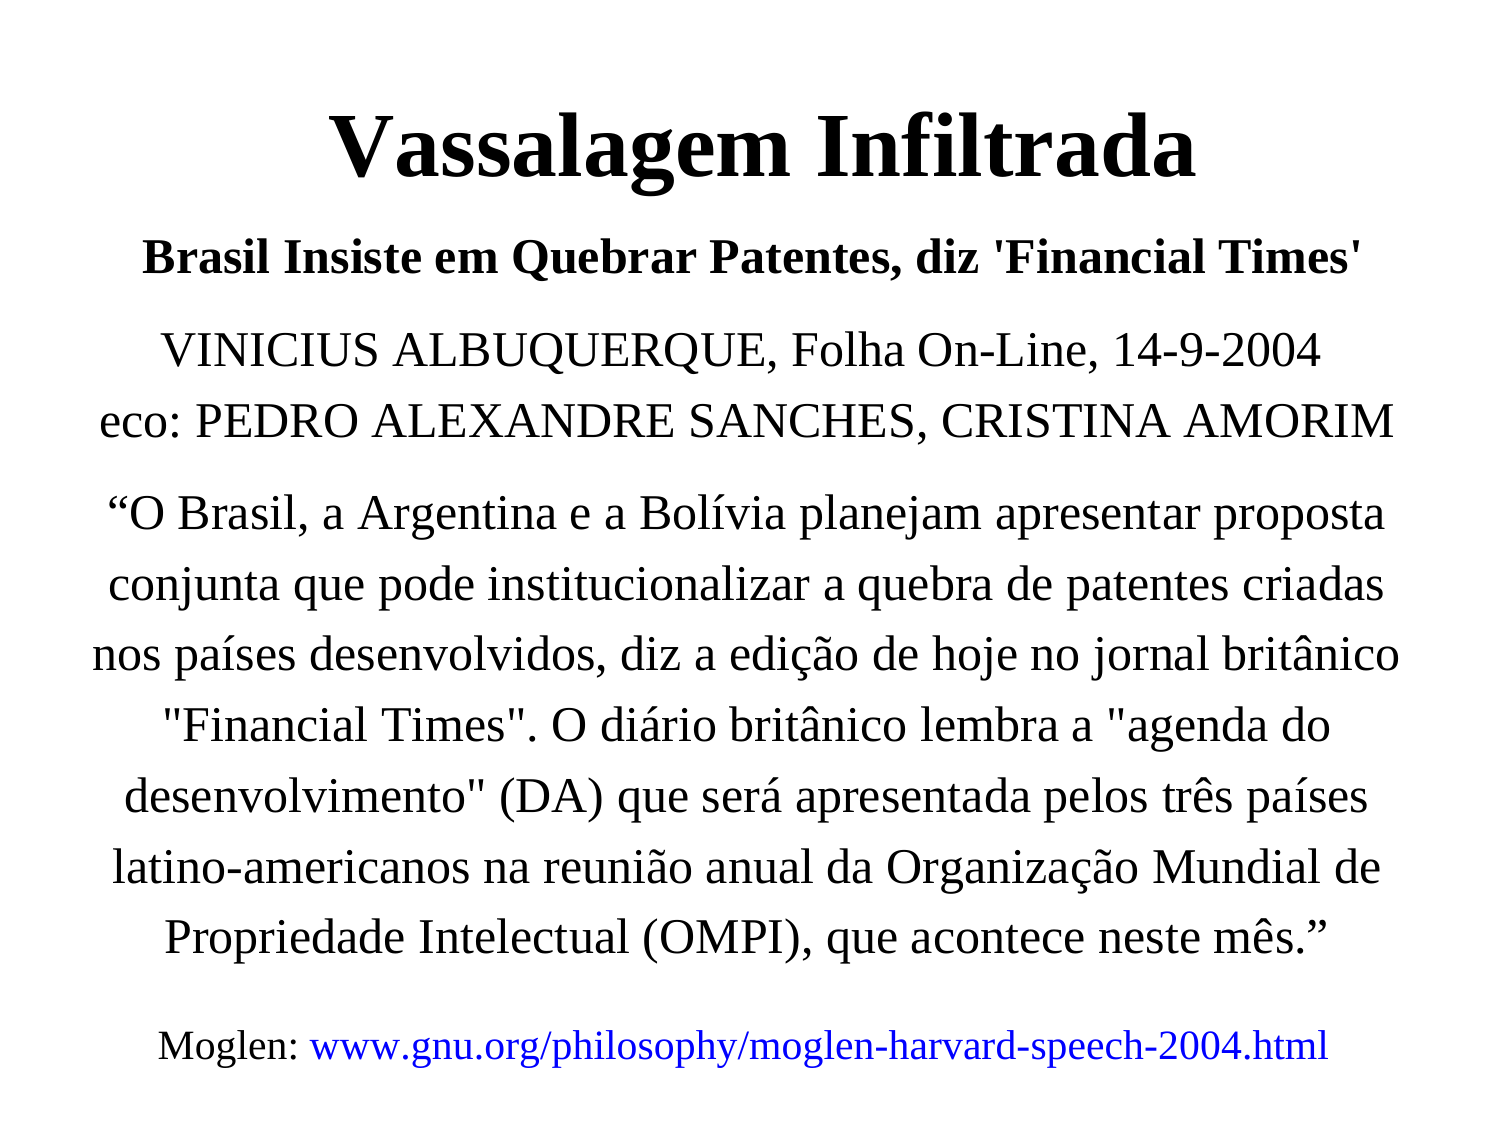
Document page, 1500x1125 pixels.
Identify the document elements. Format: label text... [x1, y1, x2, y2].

text_box Moglen: www.gnu.org/philosophy/moglen-harvard-speech-2004.html [54, 1019, 1434, 1066]
text_box Brasil Insiste em Quebrar Patentes, diz 'Financial Times' VINICIUS ALBUQUERQUE, Folha On-Line, 14-9-2004 eco: PEDRO ALEXANDRE SANCHES, CRISTINA AMORIM “O Brasil, a Argentina e a Bolívia planejam apresentar proposta conjunta que pode institucionalizar a quebra de patentes criadas nos países desenvolvidos, diz a edição de hoje no jornal britânico "Financial Times". O diário britânico lembra a "agenda do desenvolvimento" (DA) que será apresentada pelos três países latino-americanos na reunião anual da Organização Mundial de Propriedade Intelectual (OMPI), que acontece neste mês.” [73, 229, 1421, 1019]
title Vassalagem Infiltrada [87, 62, 1416, 223]
